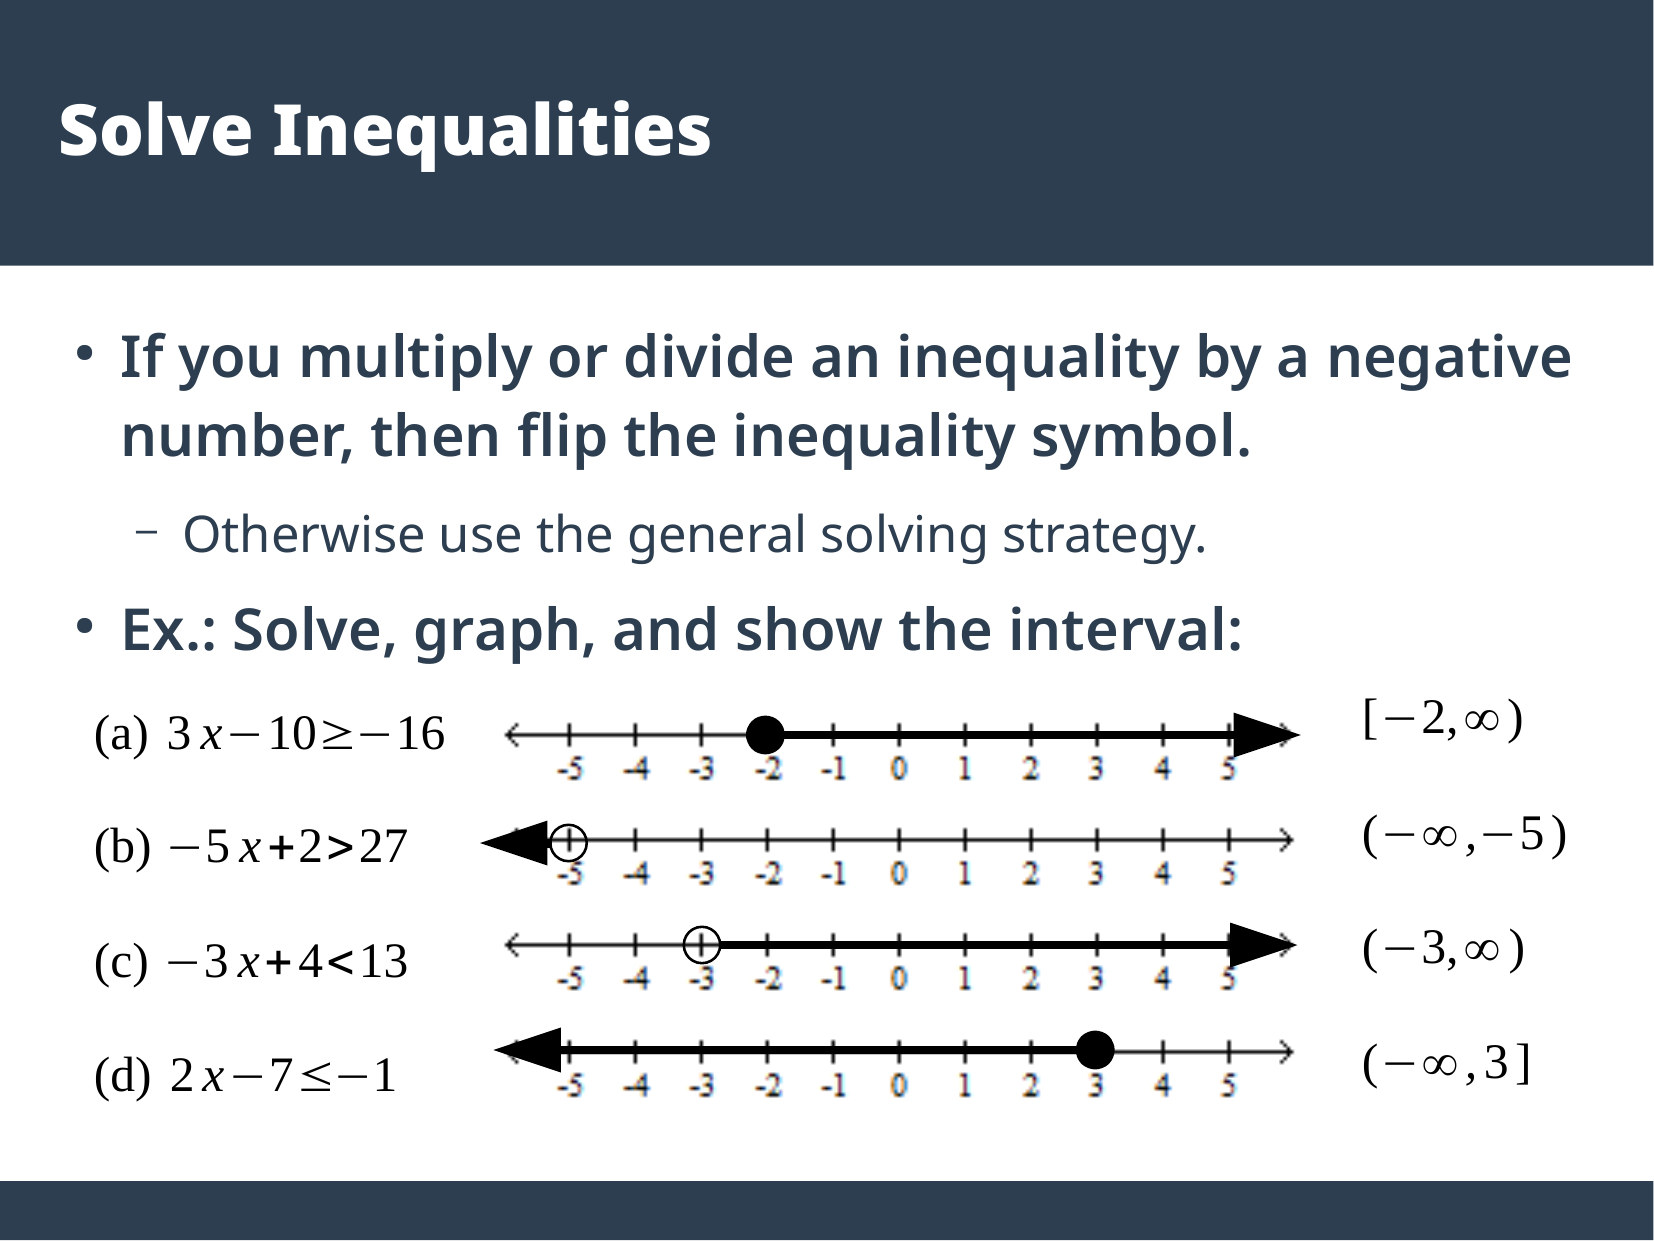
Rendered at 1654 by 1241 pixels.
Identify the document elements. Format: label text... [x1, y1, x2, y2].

chart [1355, 690, 1575, 1090]
list If you multiply or divide an inequality by a negative number, then flip the inequality symbol. Otherwise use the general solving strategy. Ex.: Solve, graph, and show the interval: [59, 315, 1595, 676]
chart [87, 705, 452, 1103]
picture [493, 1025, 1311, 1111]
picture [493, 813, 1311, 899]
picture [493, 918, 1311, 1004]
picture [552, 827, 585, 859]
picture [493, 708, 1311, 794]
title Solve Inequalities [59, 49, 1595, 207]
